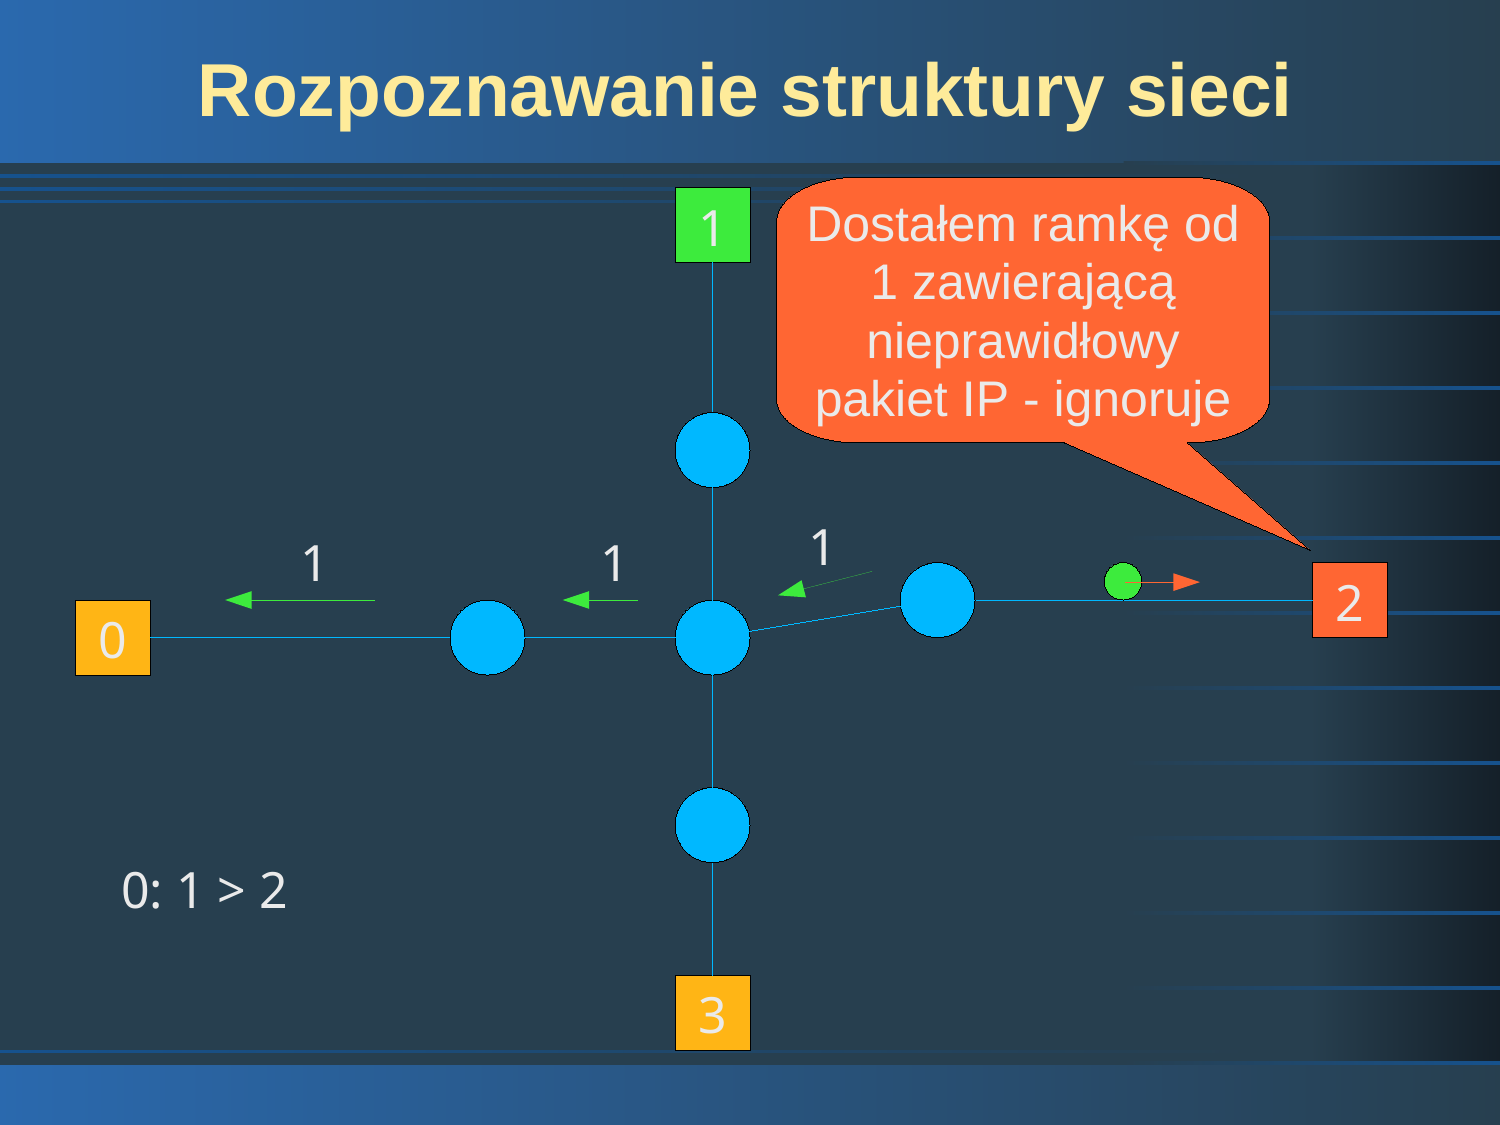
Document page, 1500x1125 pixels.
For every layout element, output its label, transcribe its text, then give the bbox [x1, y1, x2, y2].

text_box 0 [75, 600, 151, 676]
title Rozpoznawanie struktury sieci [83, 24, 1409, 151]
text_box [900, 562, 976, 638]
text_box [675, 412, 751, 488]
text_box [1104, 562, 1142, 601]
text_box 1 [675, 187, 751, 263]
text_box 1 [808, 508, 847, 580]
text_box [675, 787, 751, 863]
text_box 1 [600, 525, 633, 596]
text_box Dostałem ramkę od 1 zawierającą nieprawidłowy pakiet IP - ignoruje [776, 177, 1311, 551]
text_box [450, 600, 526, 676]
text_box 3 [675, 975, 751, 1051]
text_box [675, 600, 751, 676]
text_box 1 [300, 525, 333, 596]
text_box 0: 1 > 2 [121, 851, 317, 922]
text_box 2 [1312, 562, 1388, 638]
